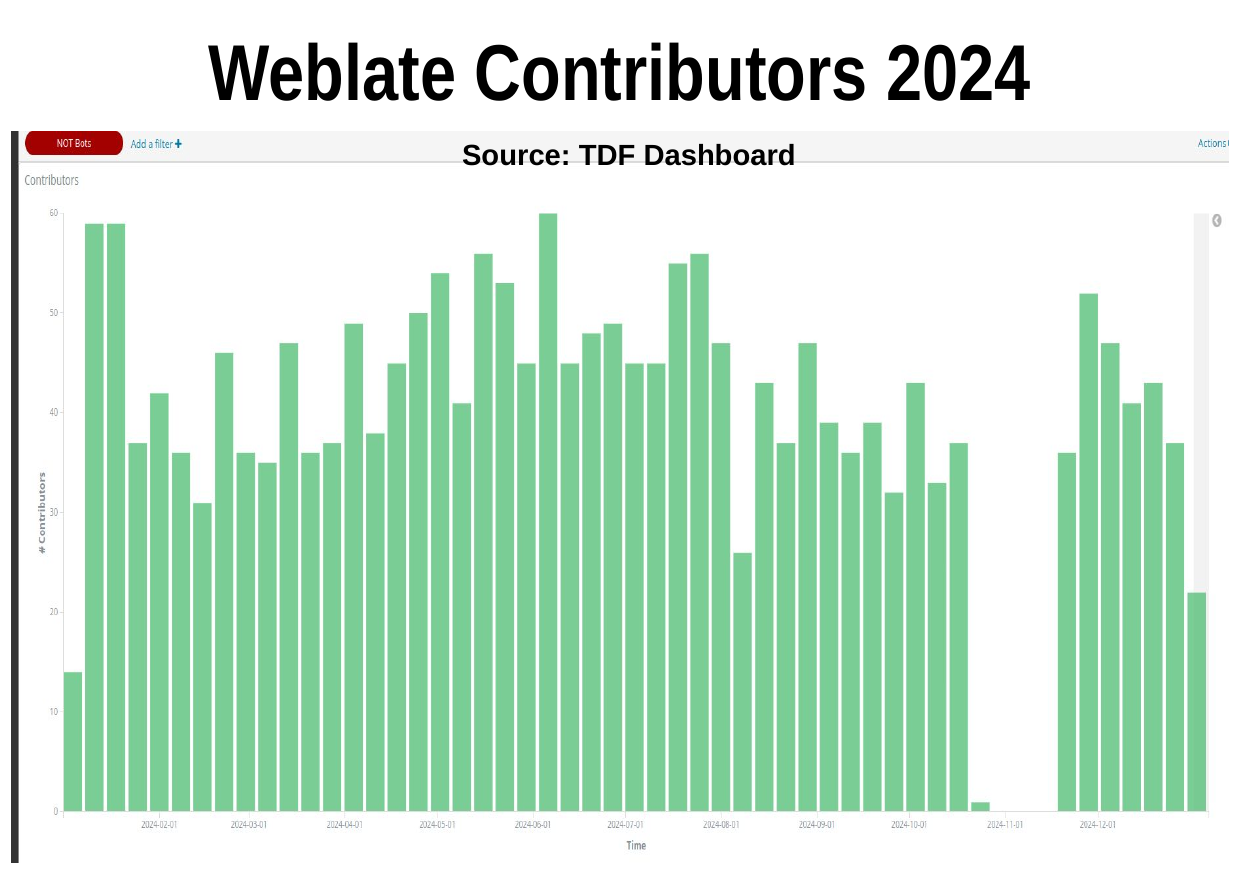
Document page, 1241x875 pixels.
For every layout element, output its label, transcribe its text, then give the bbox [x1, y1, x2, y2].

picture [11, 132, 1229, 863]
title Weblate Contributors 2024 [11, 12, 1229, 132]
text_box Source: TDF Dashboard [447, 131, 812, 185]
